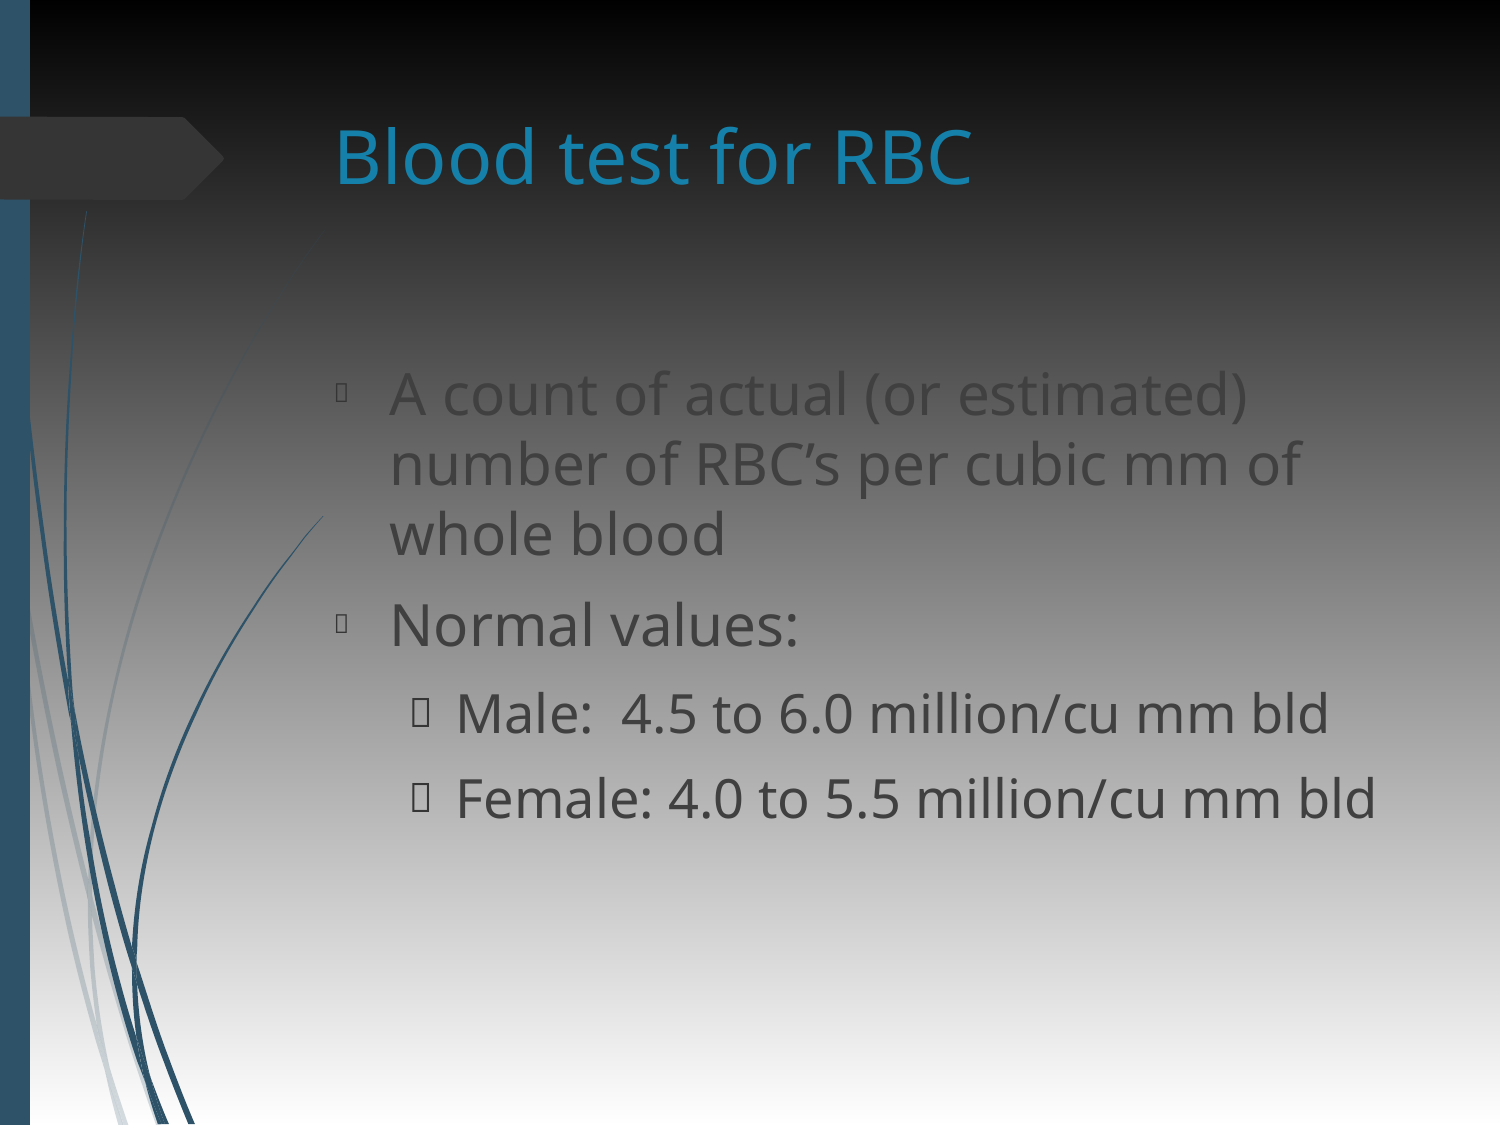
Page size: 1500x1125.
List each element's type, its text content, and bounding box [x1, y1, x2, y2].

list A count of actual (or estimated) number of RBC’s per cubic mm of whole blood Normal values: Male: 4.5 to 6.0 million/cu mm bld Female: 4.0 to 5.5 million/cu mm bld [318, 350, 1400, 970]
title Blood test for RBC [319, 102, 1400, 313]
